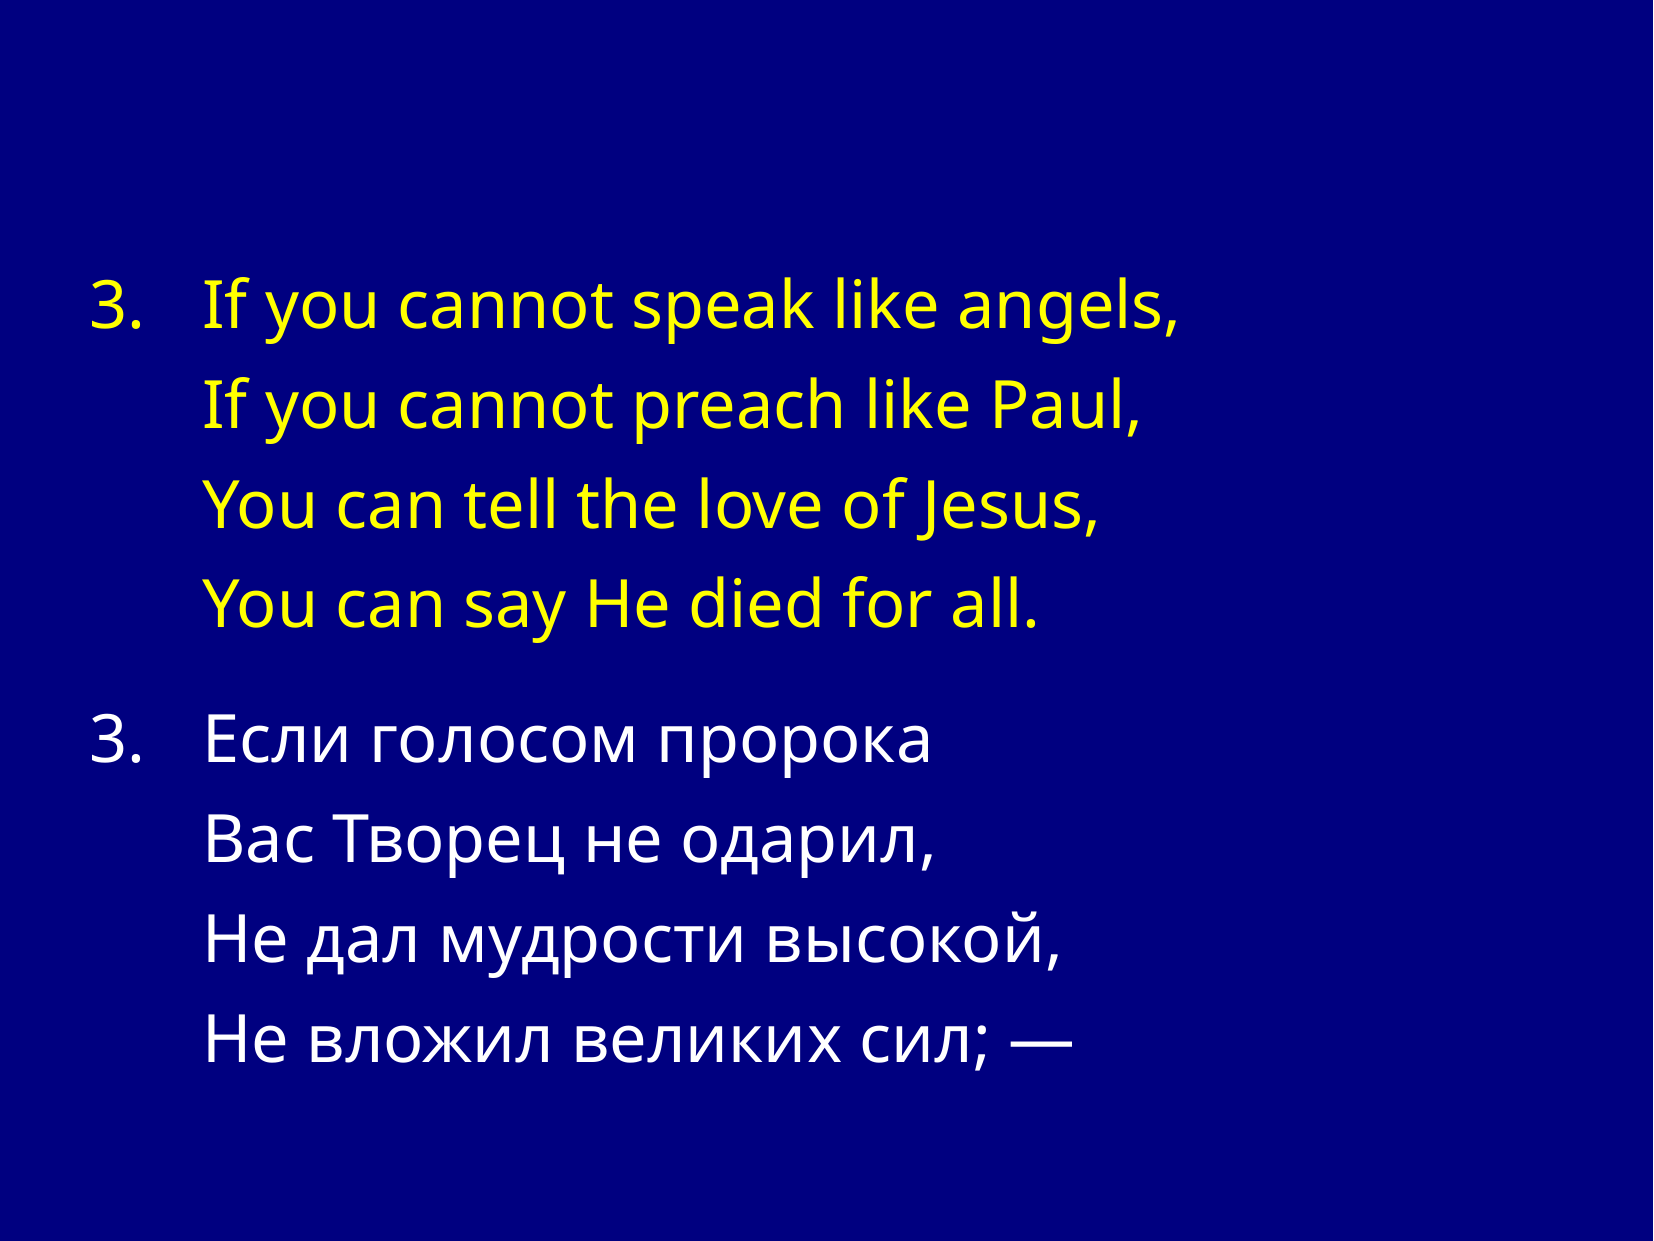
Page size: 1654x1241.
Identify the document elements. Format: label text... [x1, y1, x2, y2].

text_box 3. If you cannot speak like angels, If you cannot preach like Paul, You can tell the love of Jesus, You can say He died for all. [75, 150, 1576, 638]
text_box 3. Если голосом пророка Вас Творец не одарил, Не дал мудрости высокой, Не вложил великих сил; — [75, 675, 1576, 1163]
